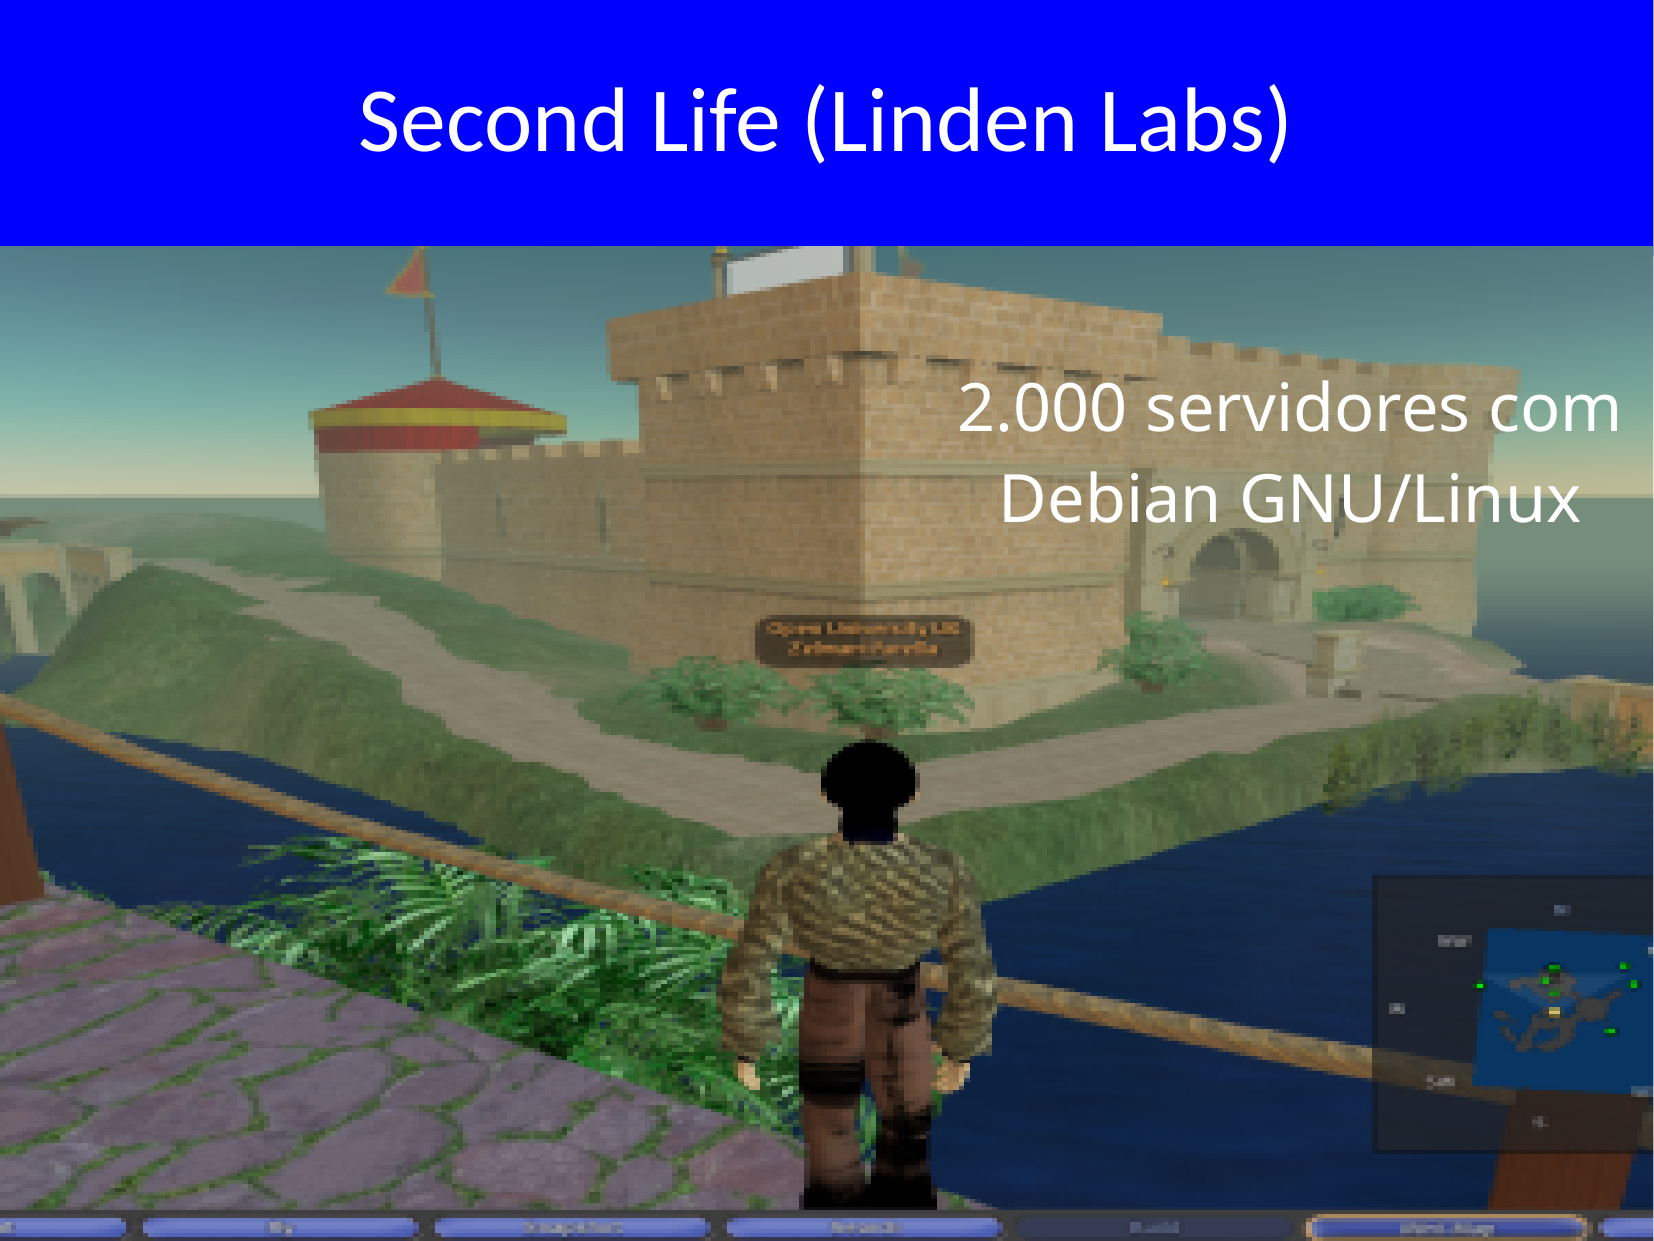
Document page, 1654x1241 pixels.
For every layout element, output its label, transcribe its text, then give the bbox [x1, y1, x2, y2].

picture [0, 246, 1654, 1241]
title Second Life (Linden Labs) [0, 0, 1654, 246]
list 2.000 servidores com Debian GNU/Linux [927, 360, 1654, 720]
